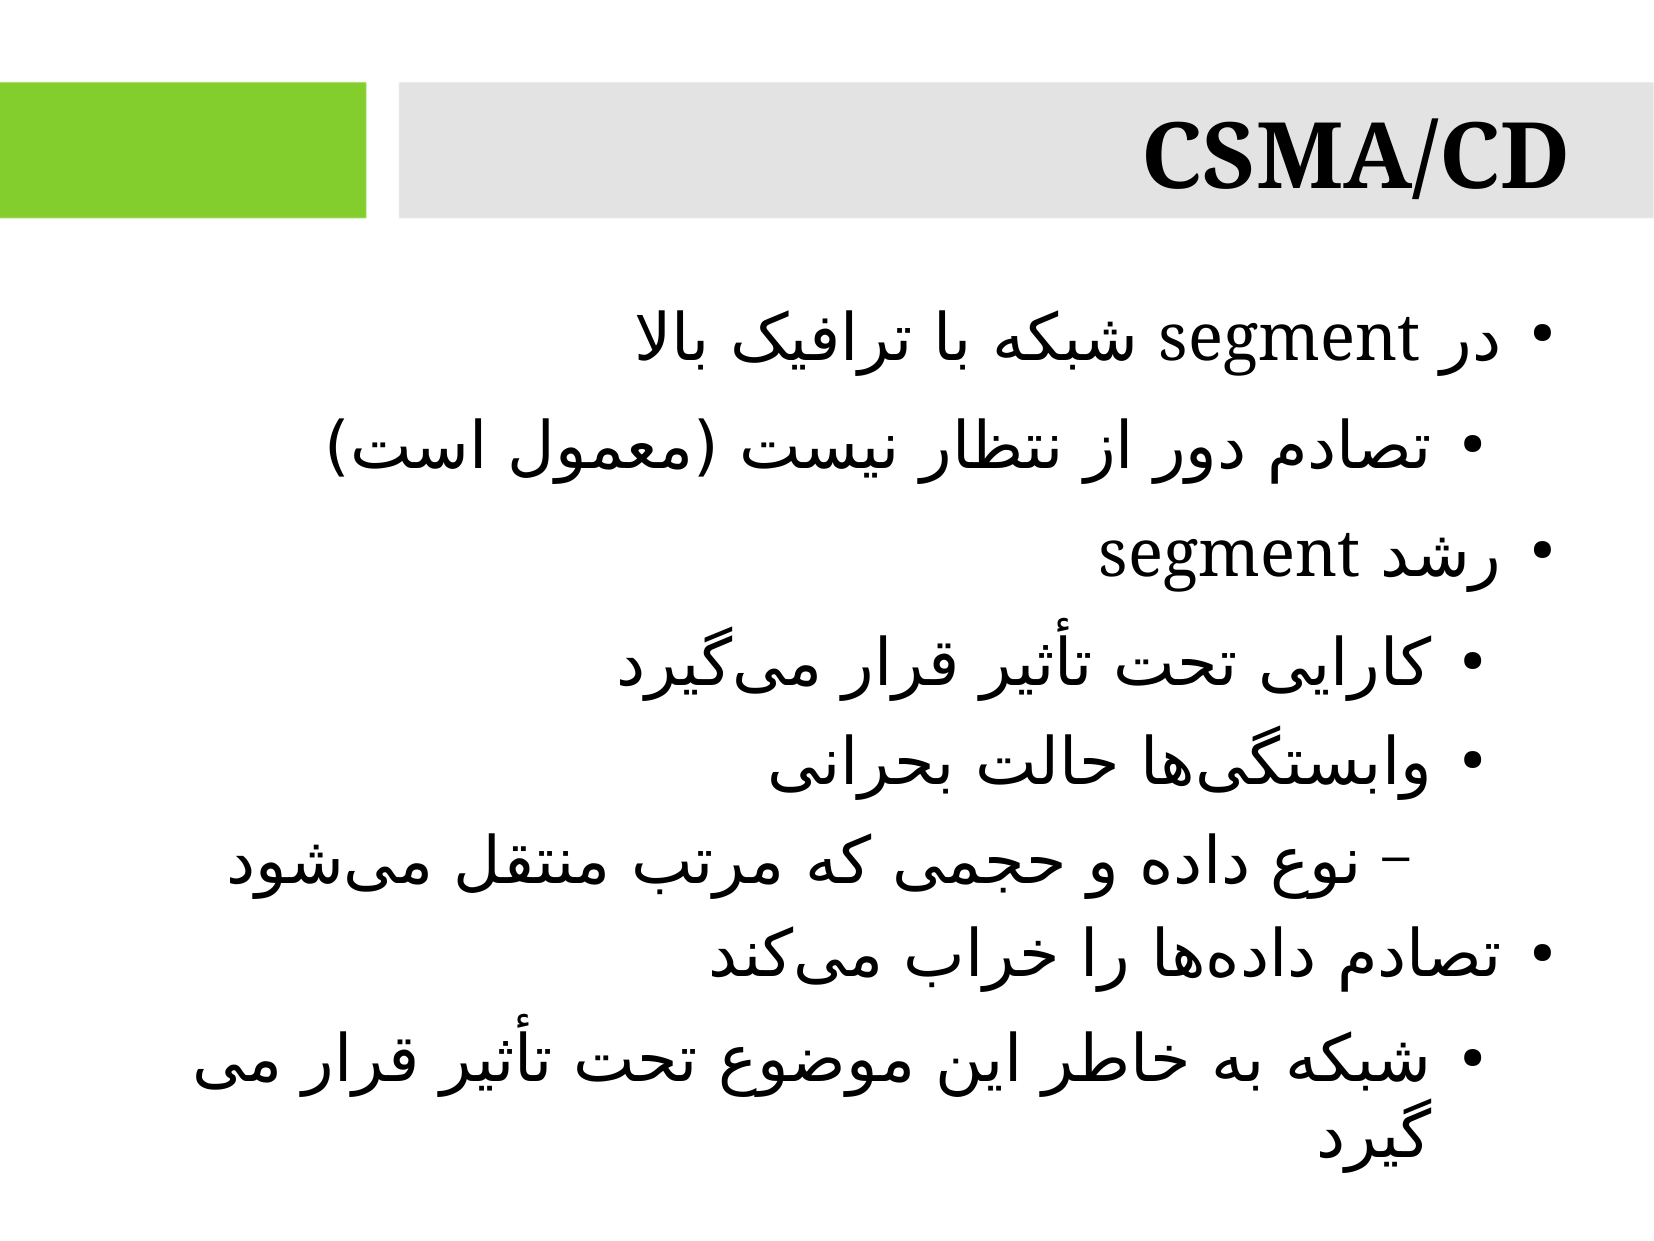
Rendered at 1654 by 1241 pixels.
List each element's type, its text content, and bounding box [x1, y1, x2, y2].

title CSMA/CD [82, 49, 1571, 257]
picture [0, 0, 1654, 1241]
list در segment شبکه با ترافیک بالا تصادم دور از نتظار نیست (معمول است) رشد segment کارایی تحت تأثیر قرار می‌گیرد وابستگی‌ها حالت بحرانی نوع داده و حجمی که مرتب منتقل می‌شود تصادم داده‌ها را خراب می‌کند شبکه به خاطر این موضوع تحت تأثیر قرار می گیرد [82, 290, 1571, 1182]
